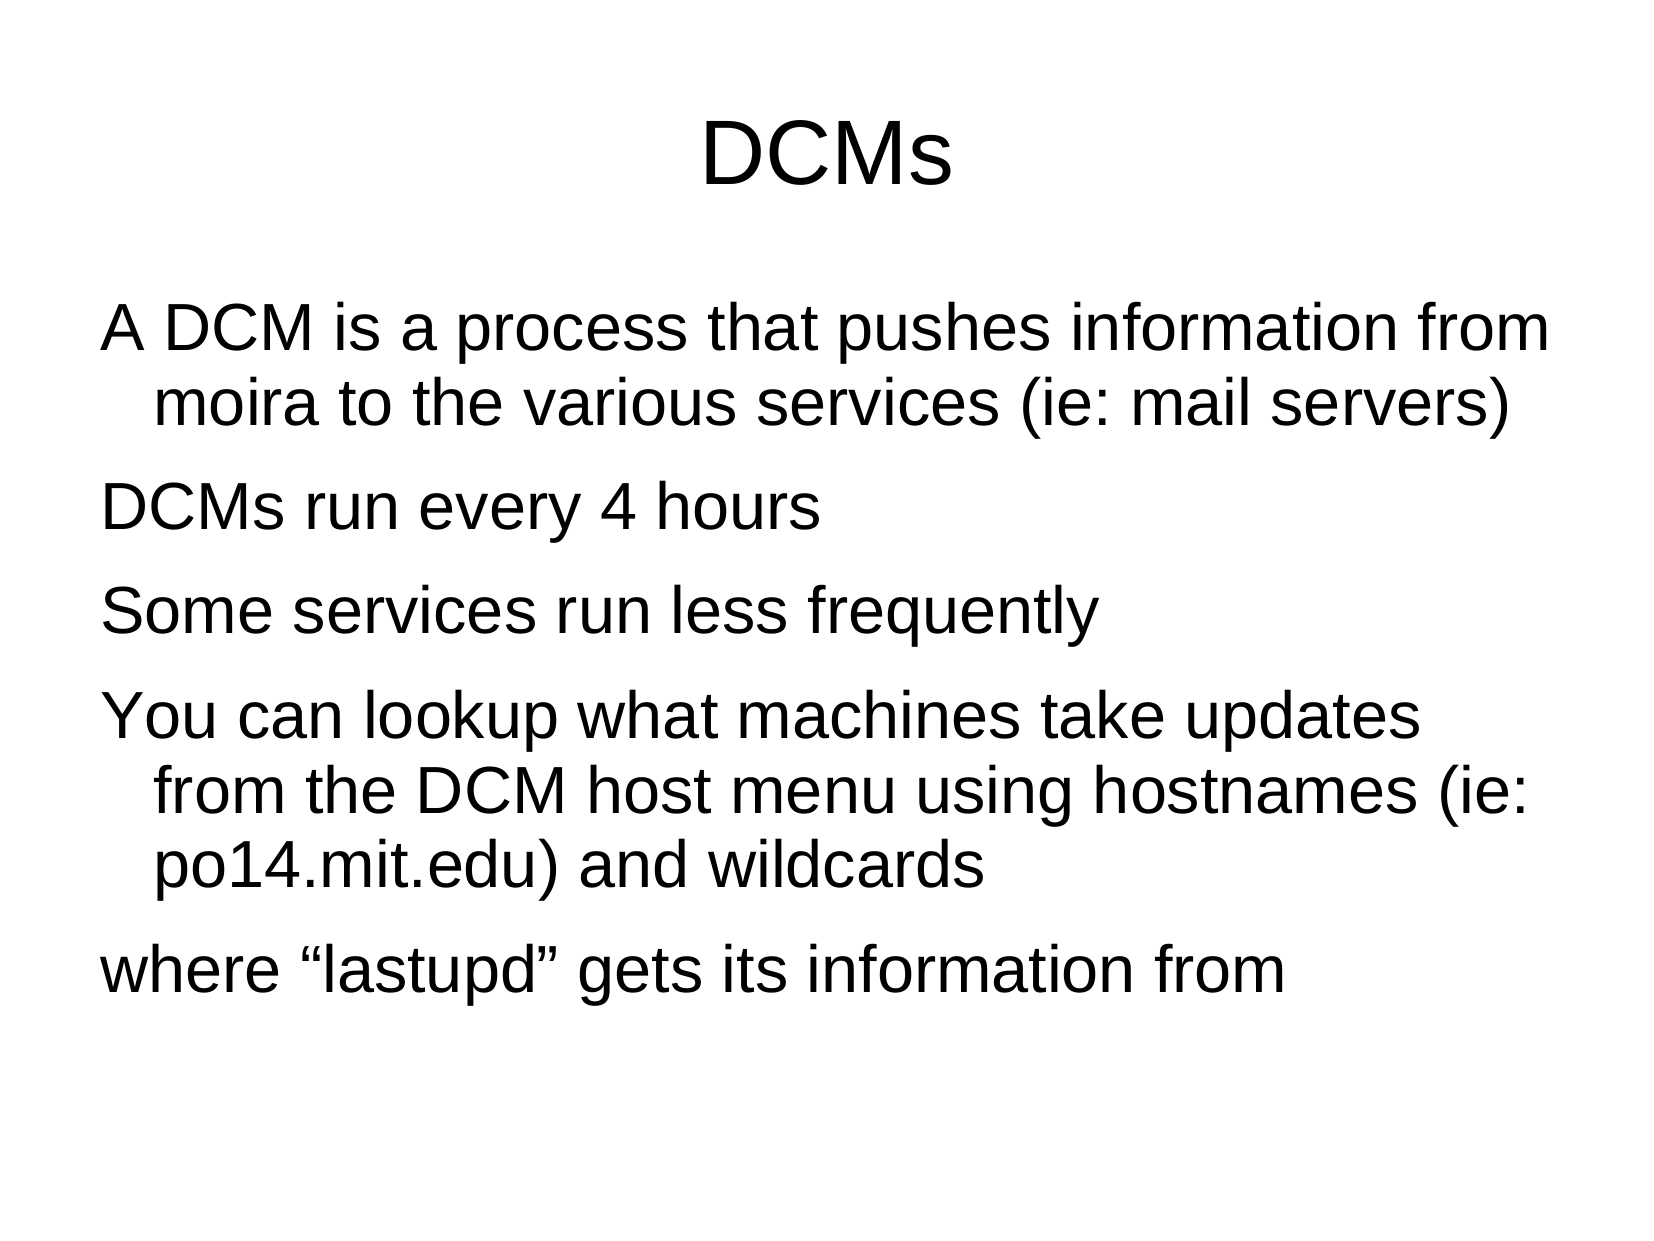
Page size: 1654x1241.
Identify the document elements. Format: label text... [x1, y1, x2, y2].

title DCMs [82, 49, 1571, 257]
list A DCM is a process that pushes information from moira to the various services (ie: mail servers) DCMs run every 4 hours Some services run less frequently You can lookup what machines take updates from the DCM host menu using hostnames (ie: po14.mit.edu) and wildcards where “lastupd” gets its information from [82, 290, 1571, 1109]
